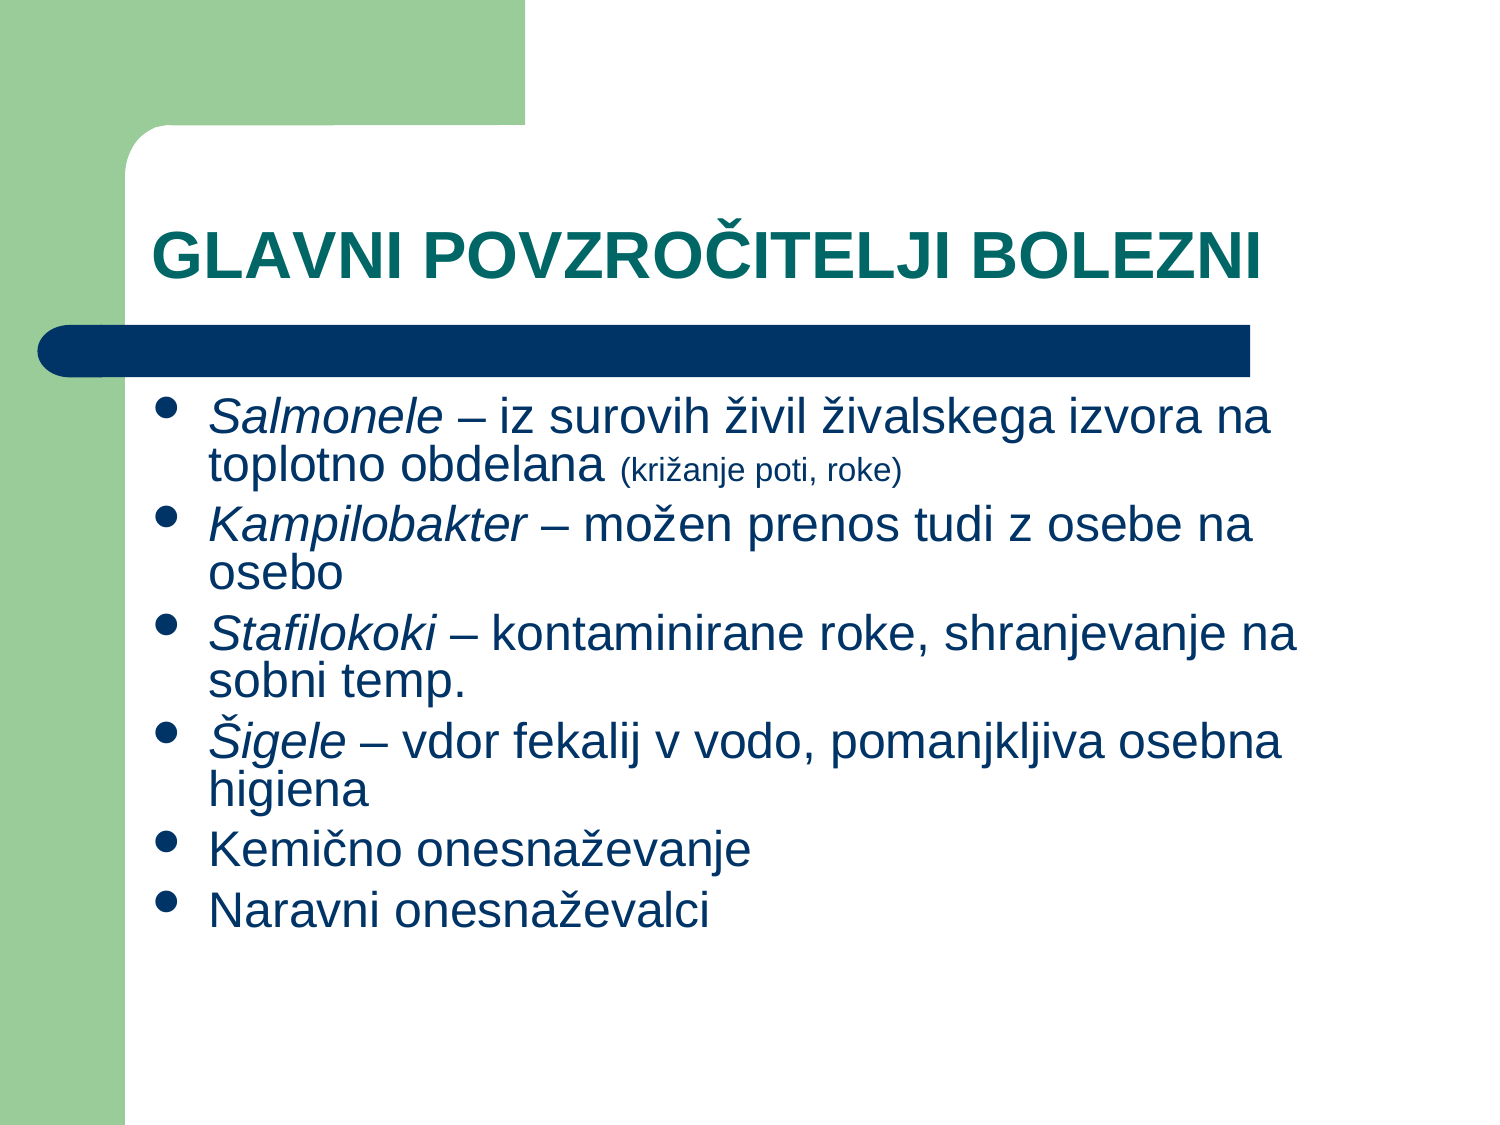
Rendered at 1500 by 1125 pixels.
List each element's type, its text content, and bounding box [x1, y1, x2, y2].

title GLAVNI POVZROČITELJI BOLEZNI [136, 136, 1414, 301]
list Salmonele – iz surovih živil živalskega izvora na toplotno obdelana (križanje poti, roke) Kampilobakter – možen prenos tudi z osebe na osebo Stafilokoki – kontaminirane roke, shranjevanje na sobni temp. Šigele – vdor fekalij v vodo, pomanjkljiva osebna higiena Kemično onesnaževanje Naravni onesnaževalci [137, 387, 1400, 999]
